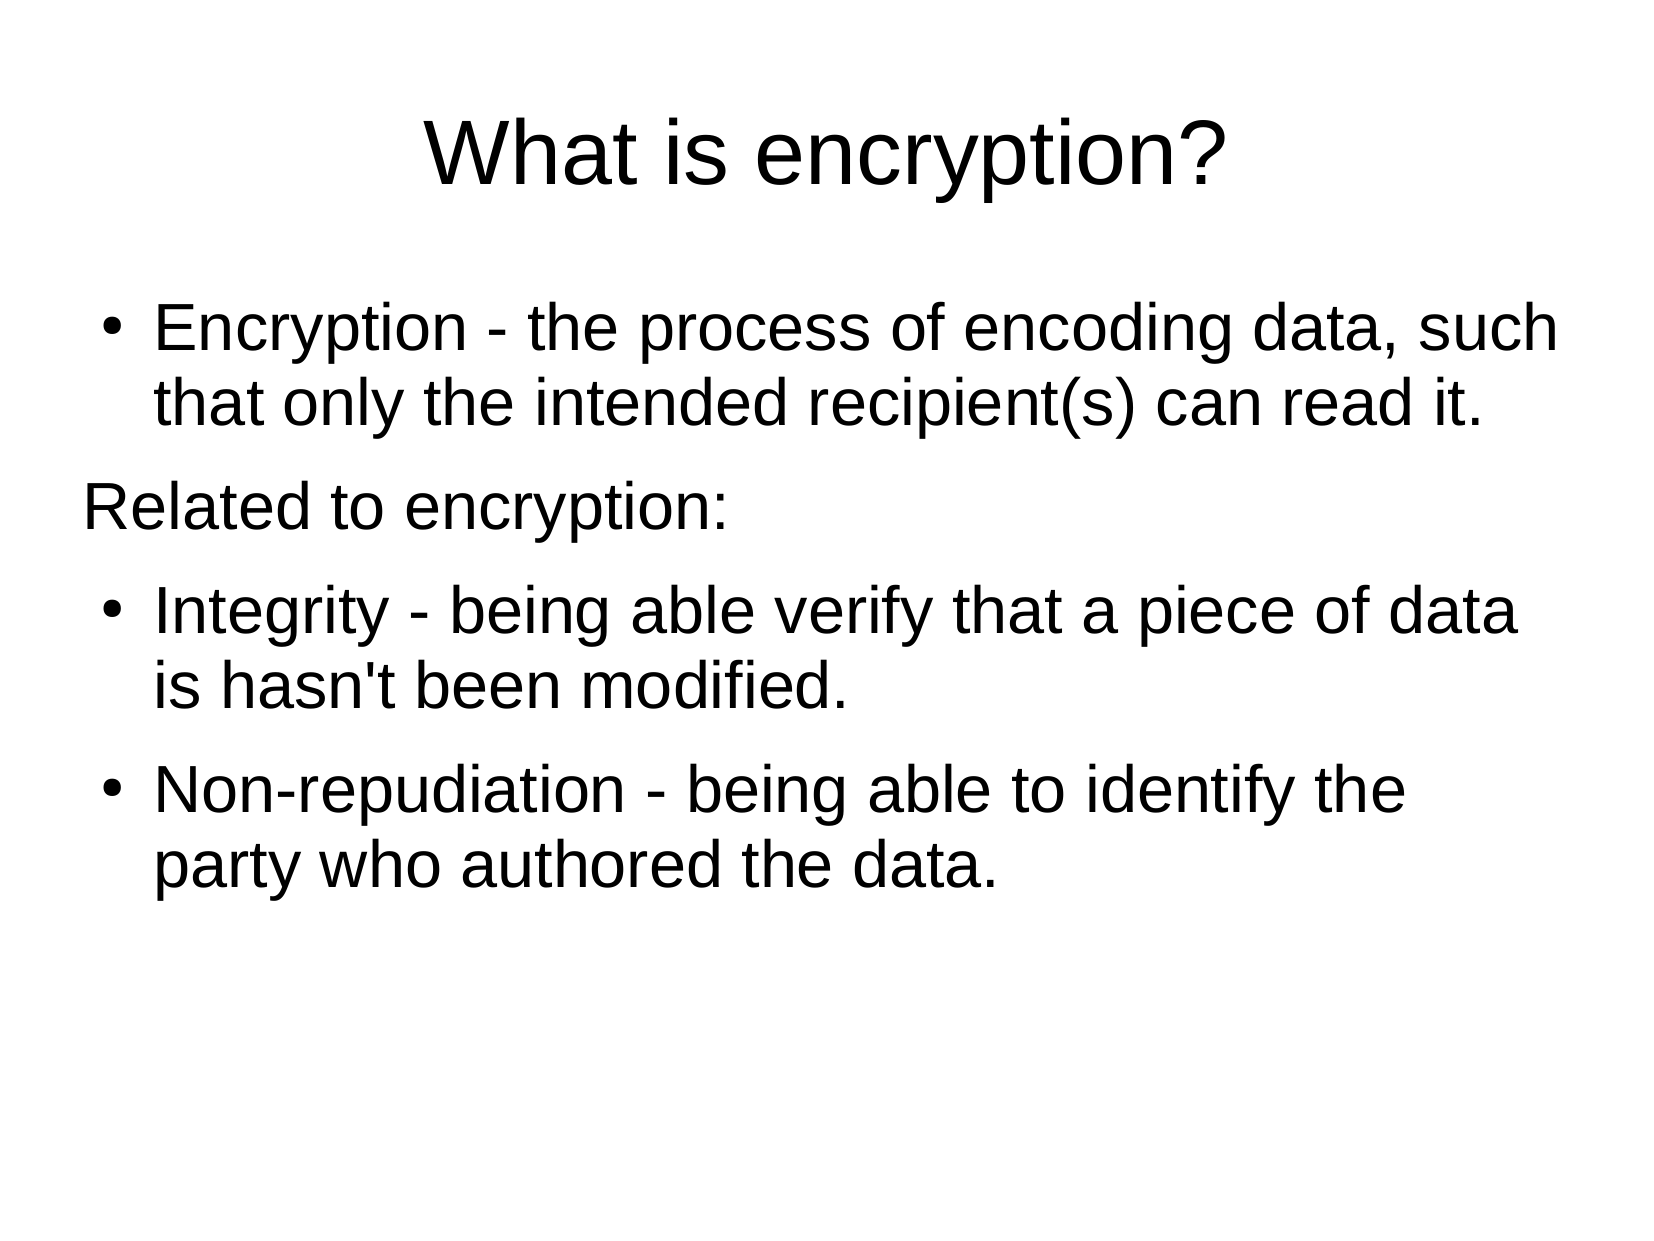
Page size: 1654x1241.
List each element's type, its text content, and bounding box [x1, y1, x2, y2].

list Encryption - the process of encoding data, such that only the intended recipient(s) can read it. Related to encryption: Integrity - being able verify that a piece of data is hasn't been modified. Non-repudiation - being able to identify the party who authored the data. [82, 290, 1571, 1010]
title What is encryption? [82, 49, 1571, 257]
